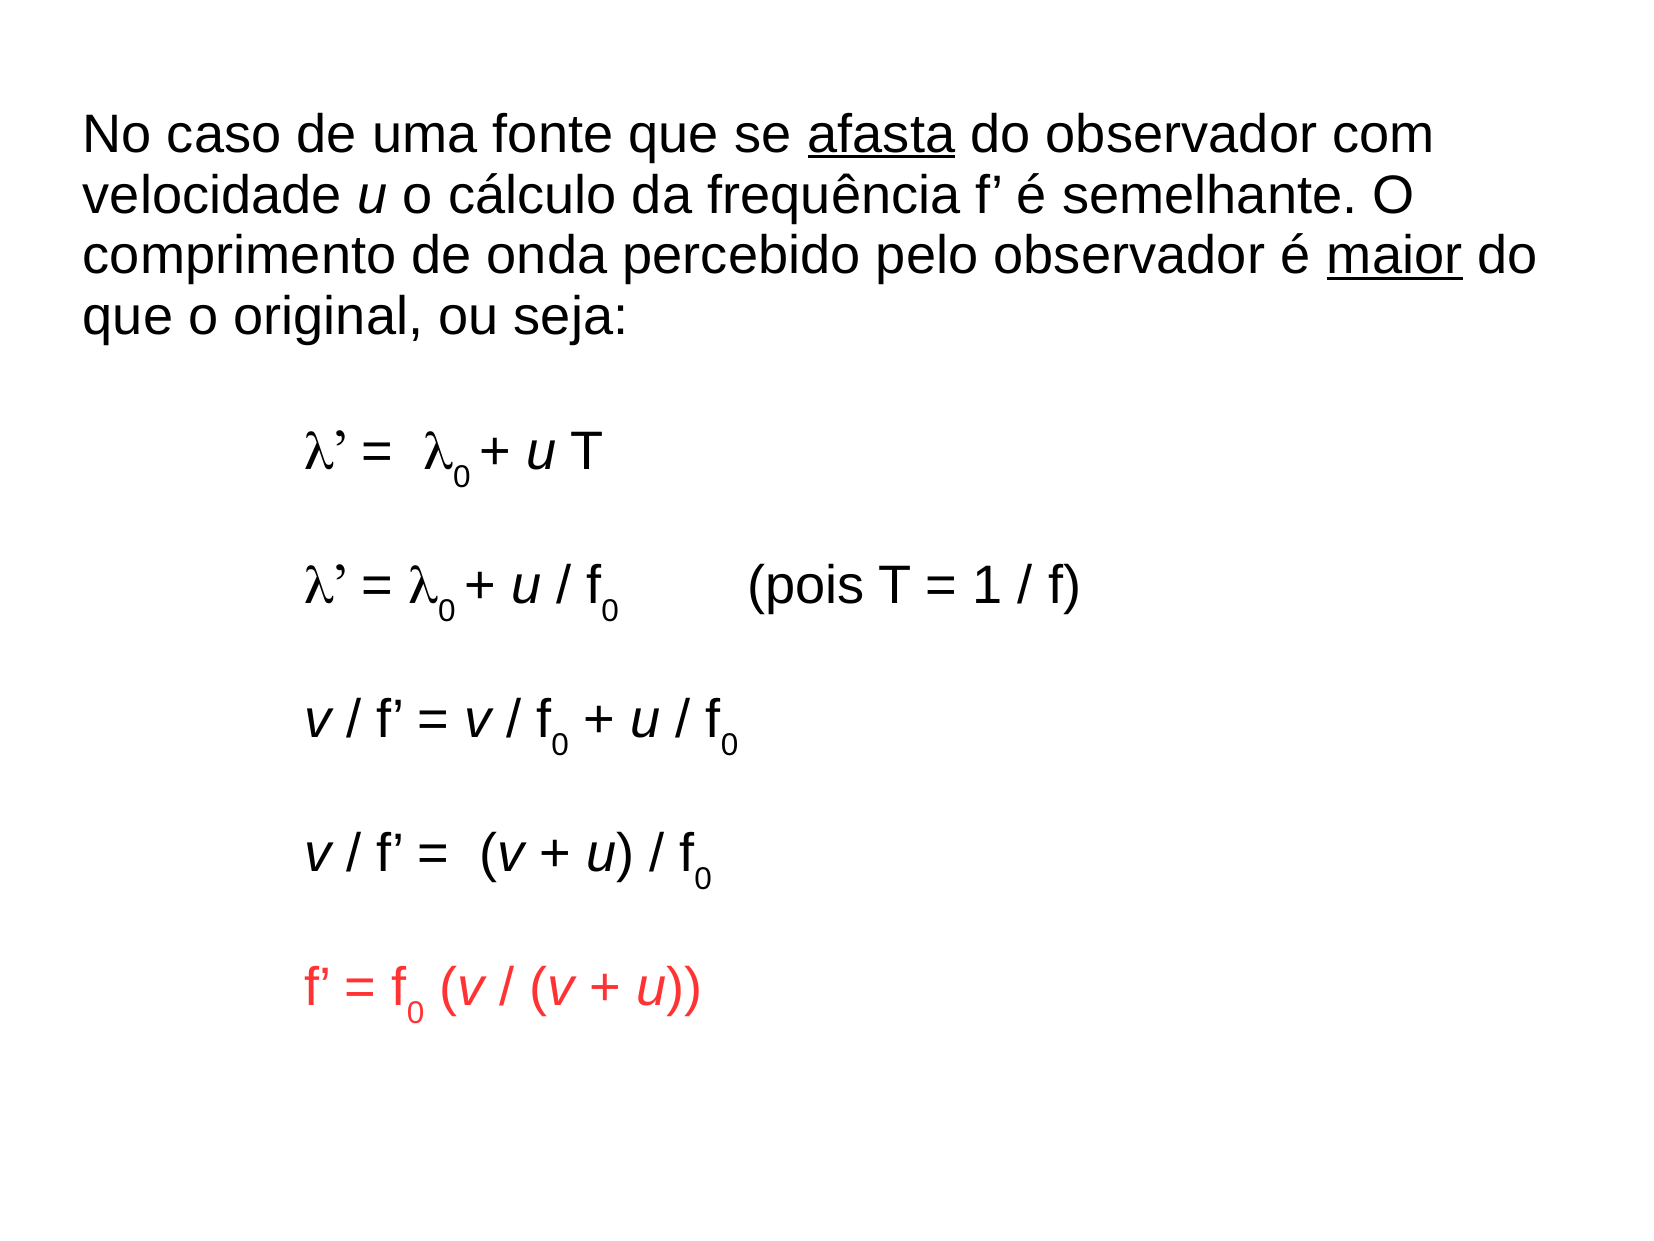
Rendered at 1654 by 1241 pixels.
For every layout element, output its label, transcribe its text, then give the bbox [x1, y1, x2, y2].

subtitle No caso de uma fonte que se afasta do observador com velocidade u o cálculo da frequência f’ é semelhante. O comprimento de onda percebido pelo observador é maior do que o original, ou seja: l’ = l0 + u T l’ = l0 + u / f0 (pois T = 1 / f) v / f’ = v / f0 + u / f0 v / f’ = (v + u) / f0 f’ = f0 (v / (v + u)) [82, 97, 1571, 1186]
